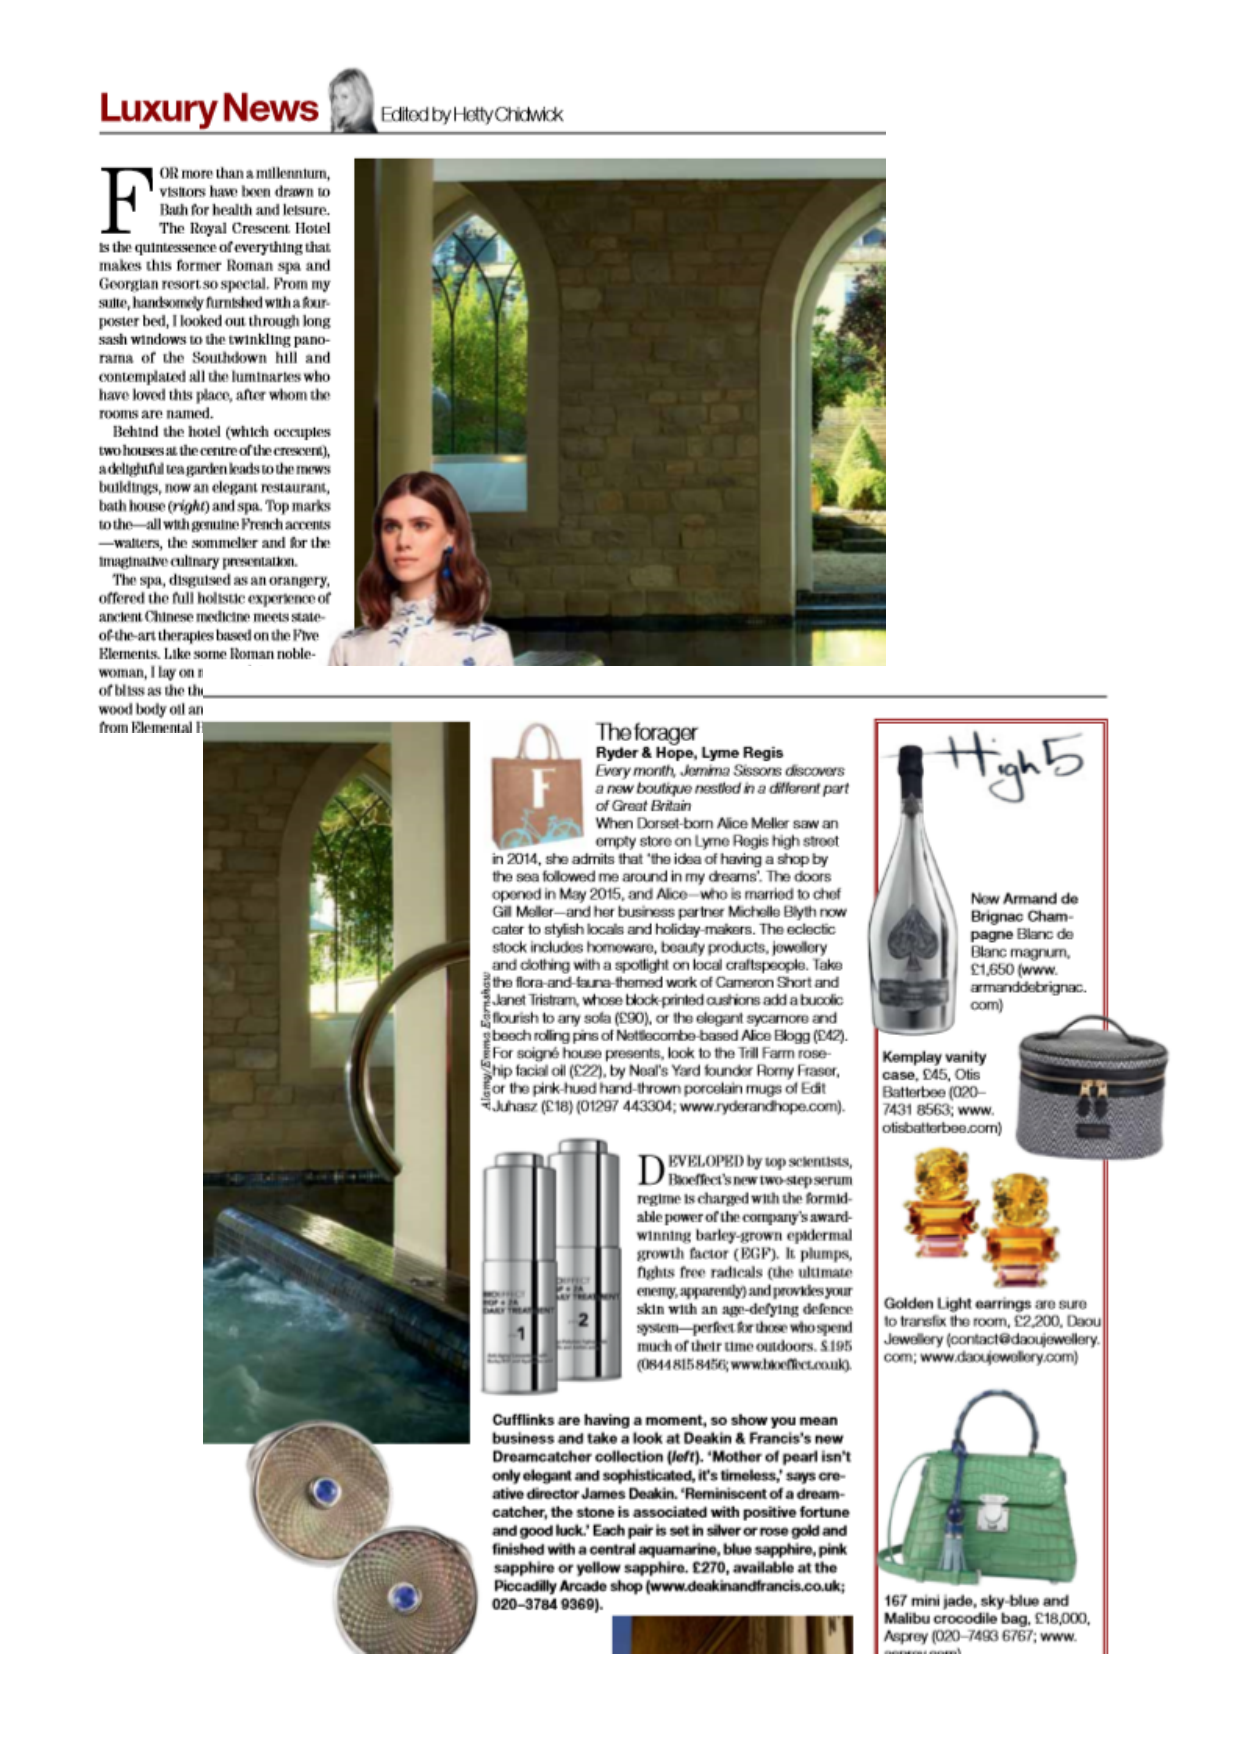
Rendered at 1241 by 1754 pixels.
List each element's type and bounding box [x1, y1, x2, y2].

picture [53, 54, 1182, 1654]
